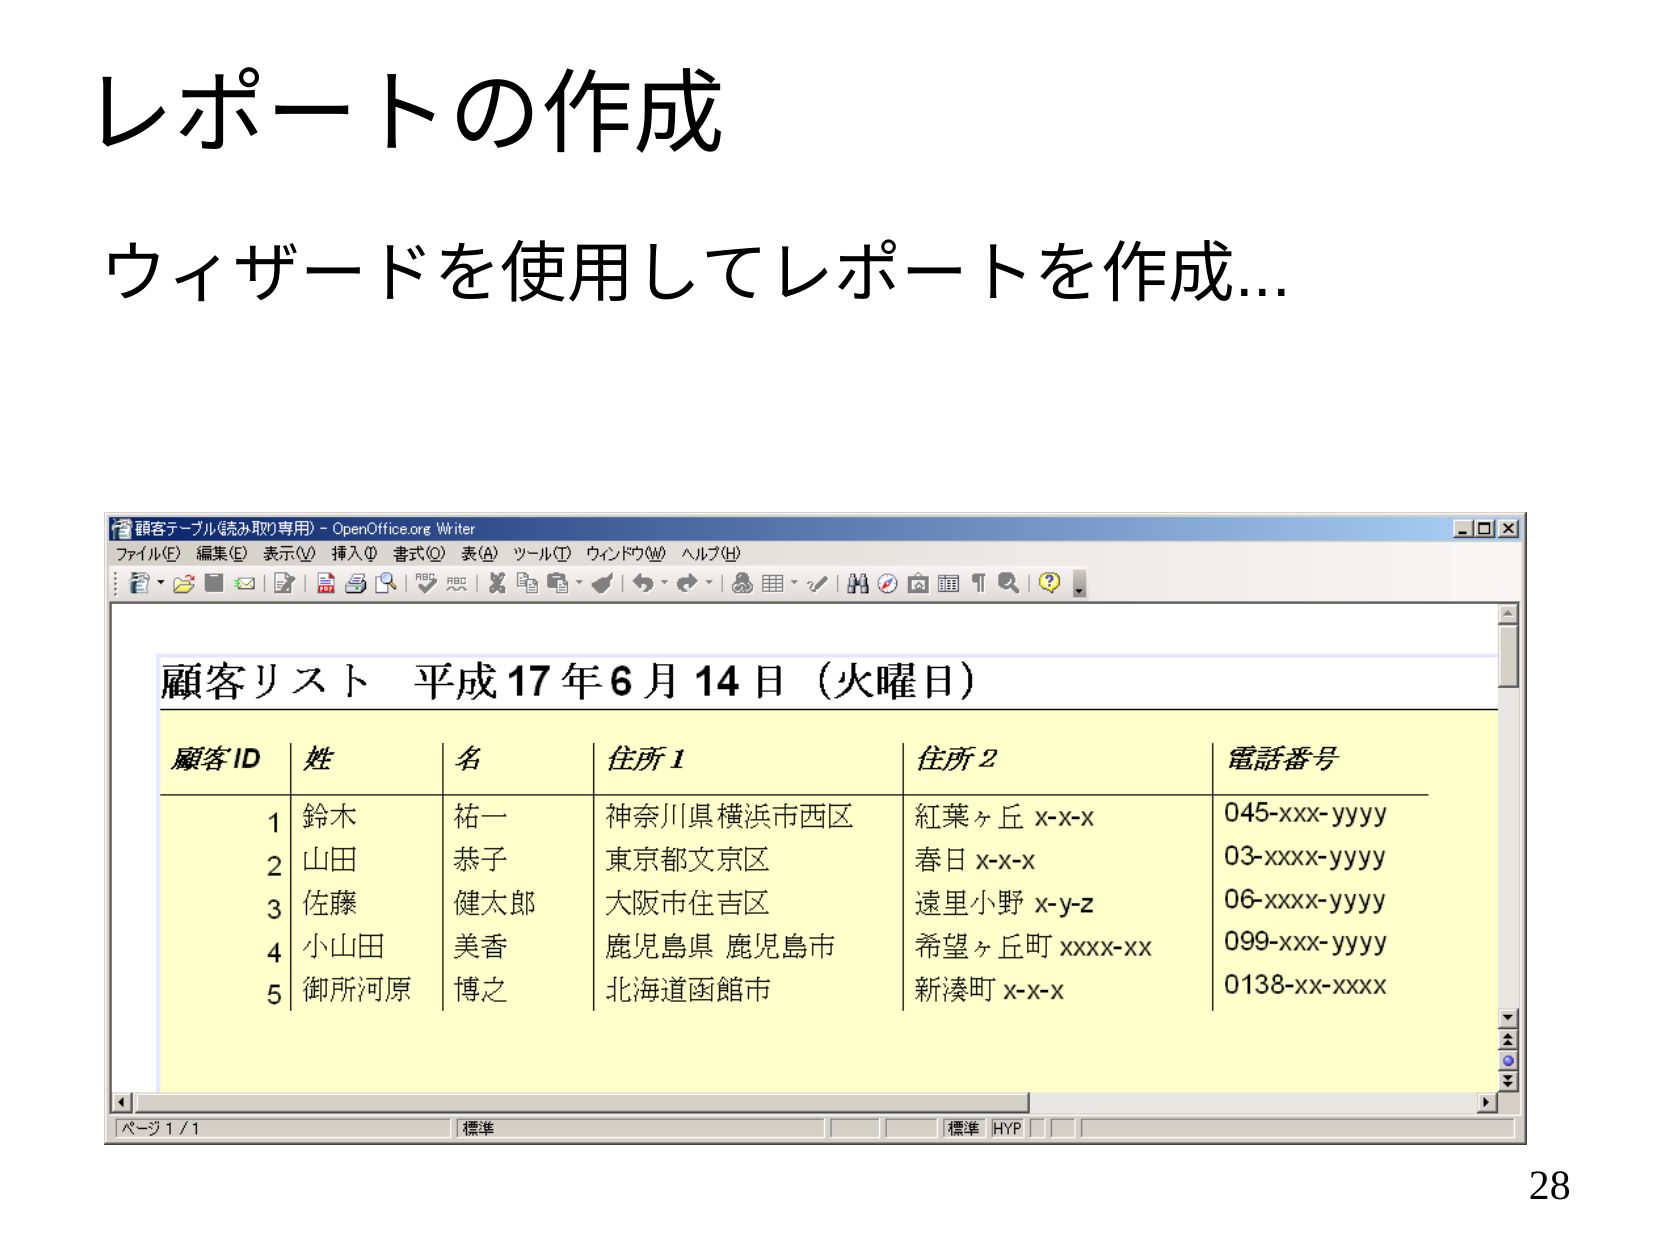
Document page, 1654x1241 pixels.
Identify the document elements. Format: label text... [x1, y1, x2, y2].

title レポートの作成 [82, 0, 1623, 213]
picture [104, 512, 1527, 1145]
list ウィザードを使用してレポートを作成... [82, 219, 1571, 1038]
